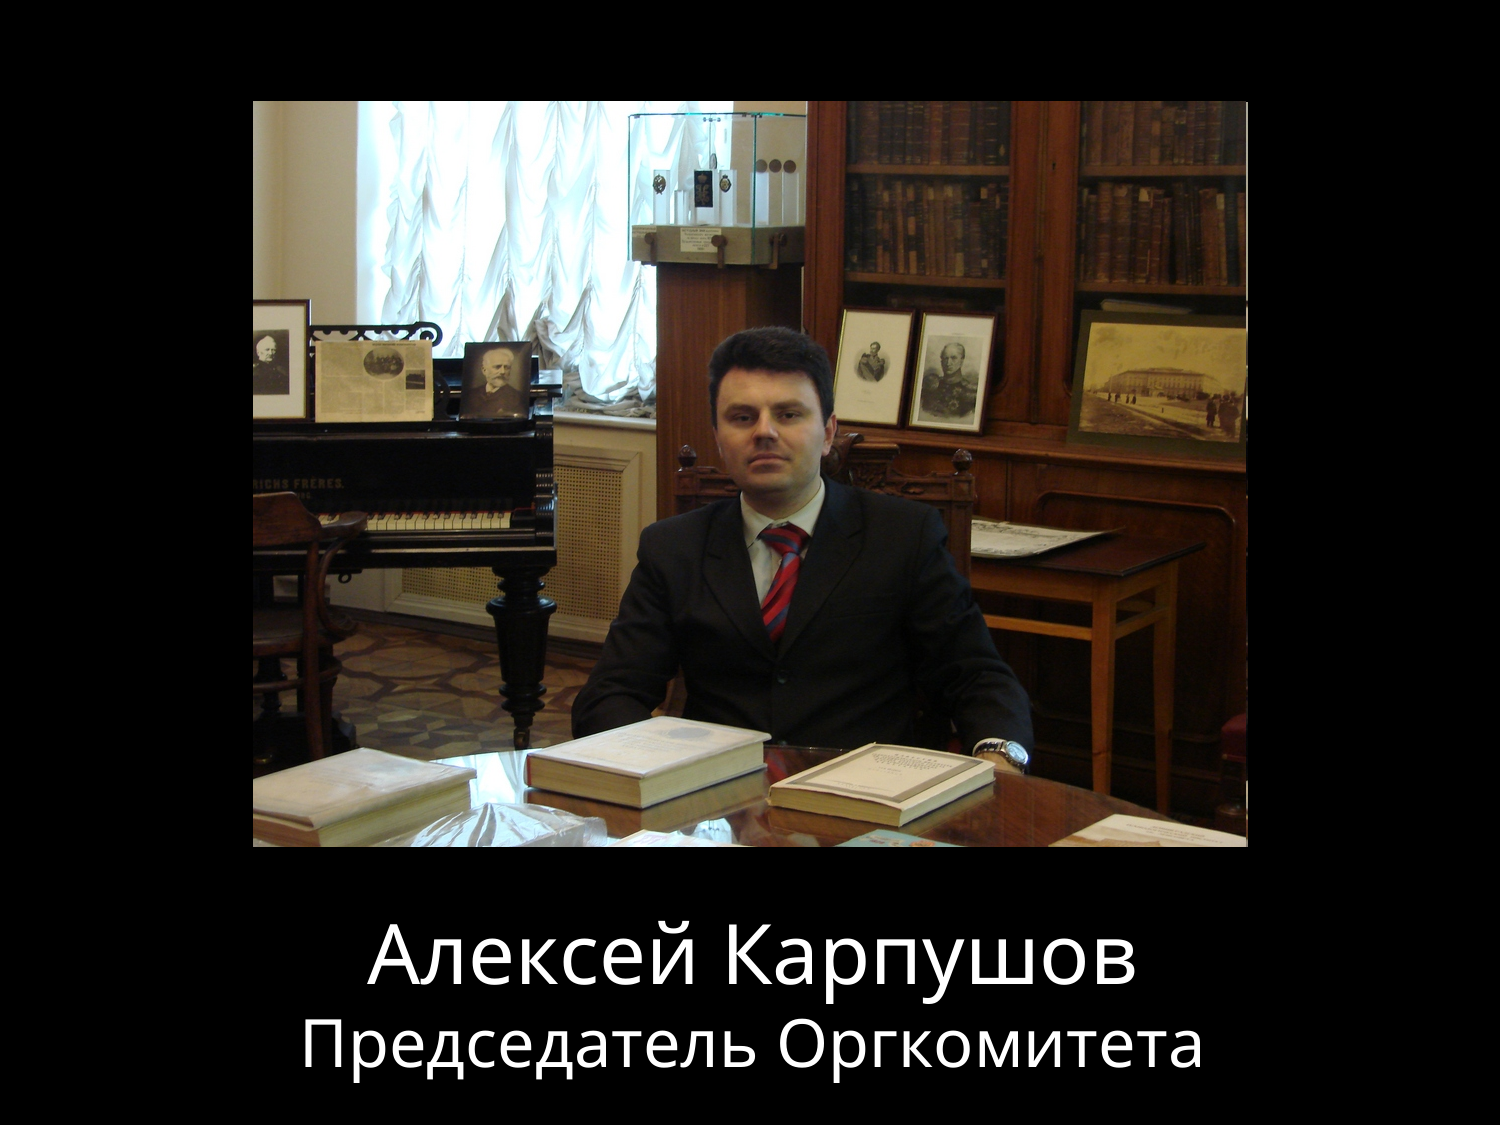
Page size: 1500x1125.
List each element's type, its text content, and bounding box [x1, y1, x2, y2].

picture [253, 101, 1248, 847]
text_box Алексей Карпушов Председатель Оргкомитета [284, 893, 1222, 1089]
